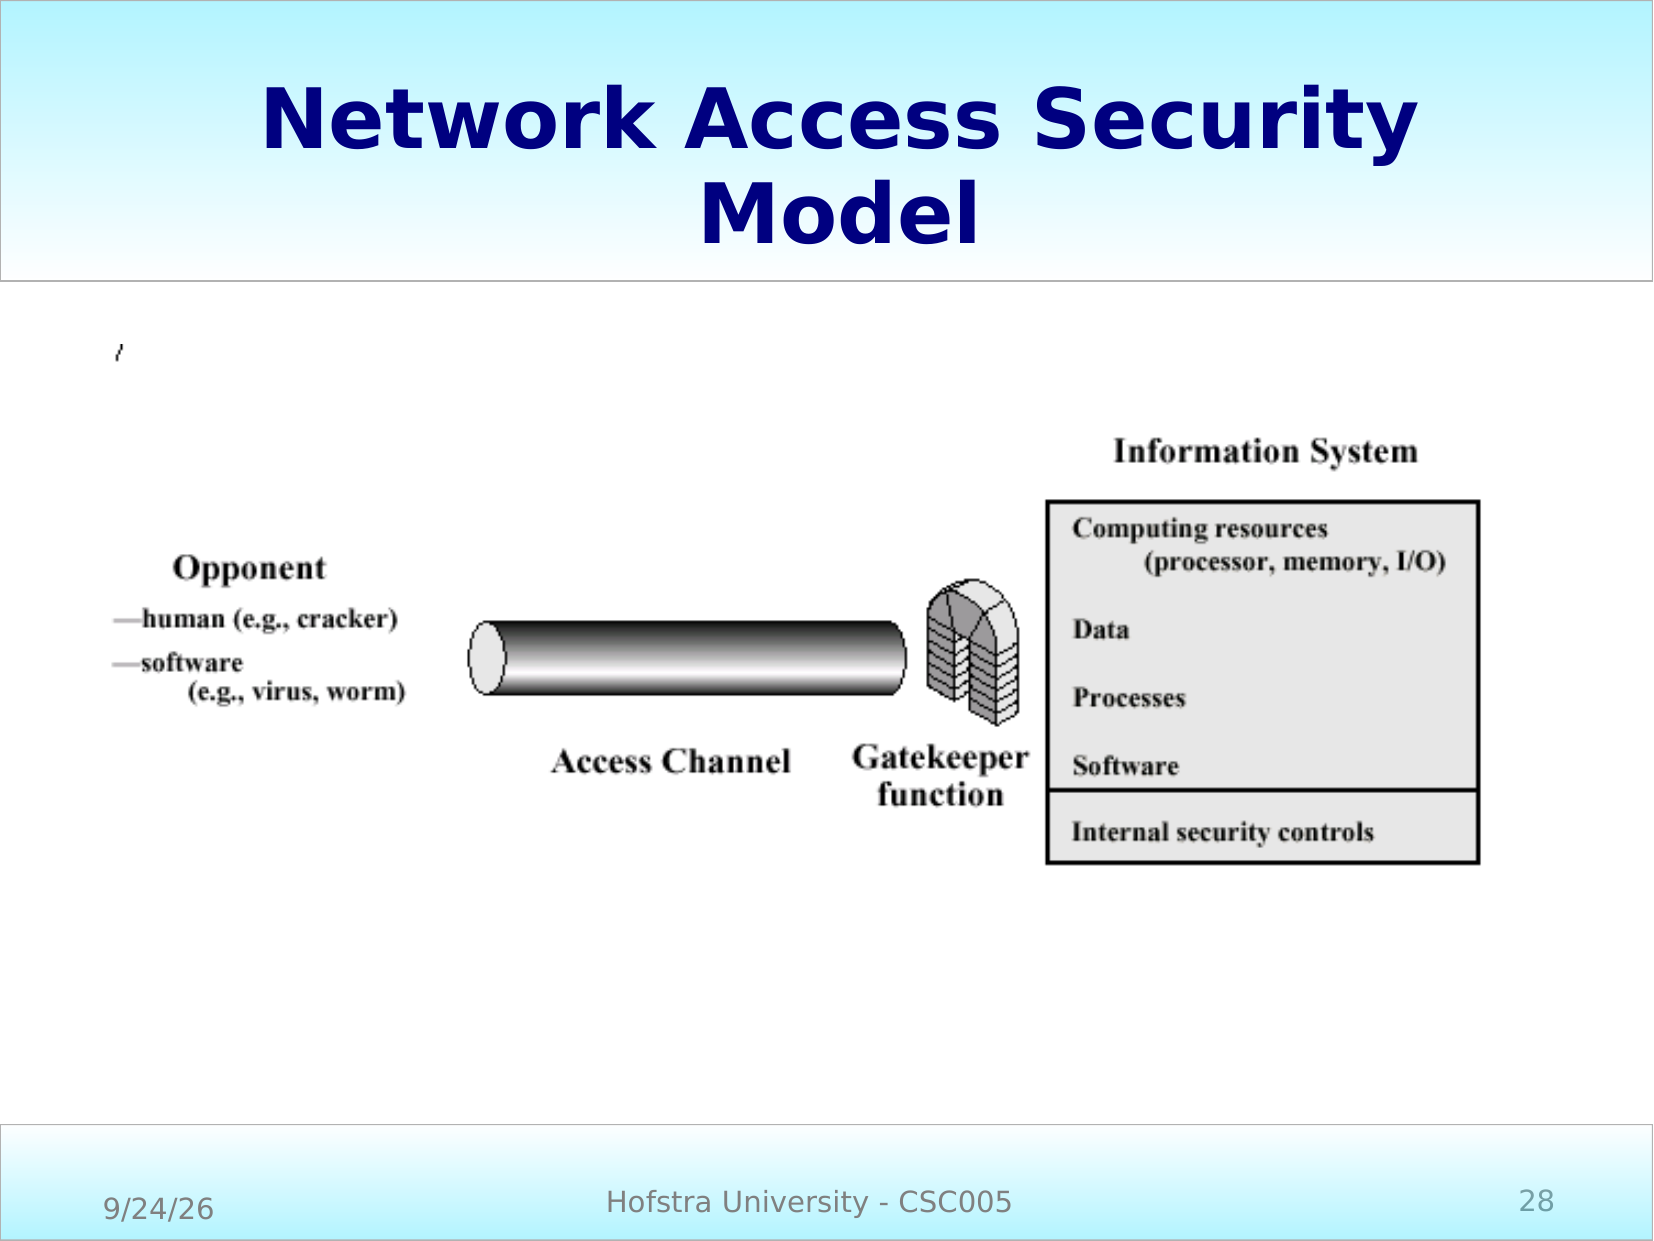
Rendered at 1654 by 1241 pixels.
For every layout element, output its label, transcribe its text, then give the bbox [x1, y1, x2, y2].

picture [110, 344, 1514, 925]
title Network Access Security Model [96, 0, 1585, 271]
